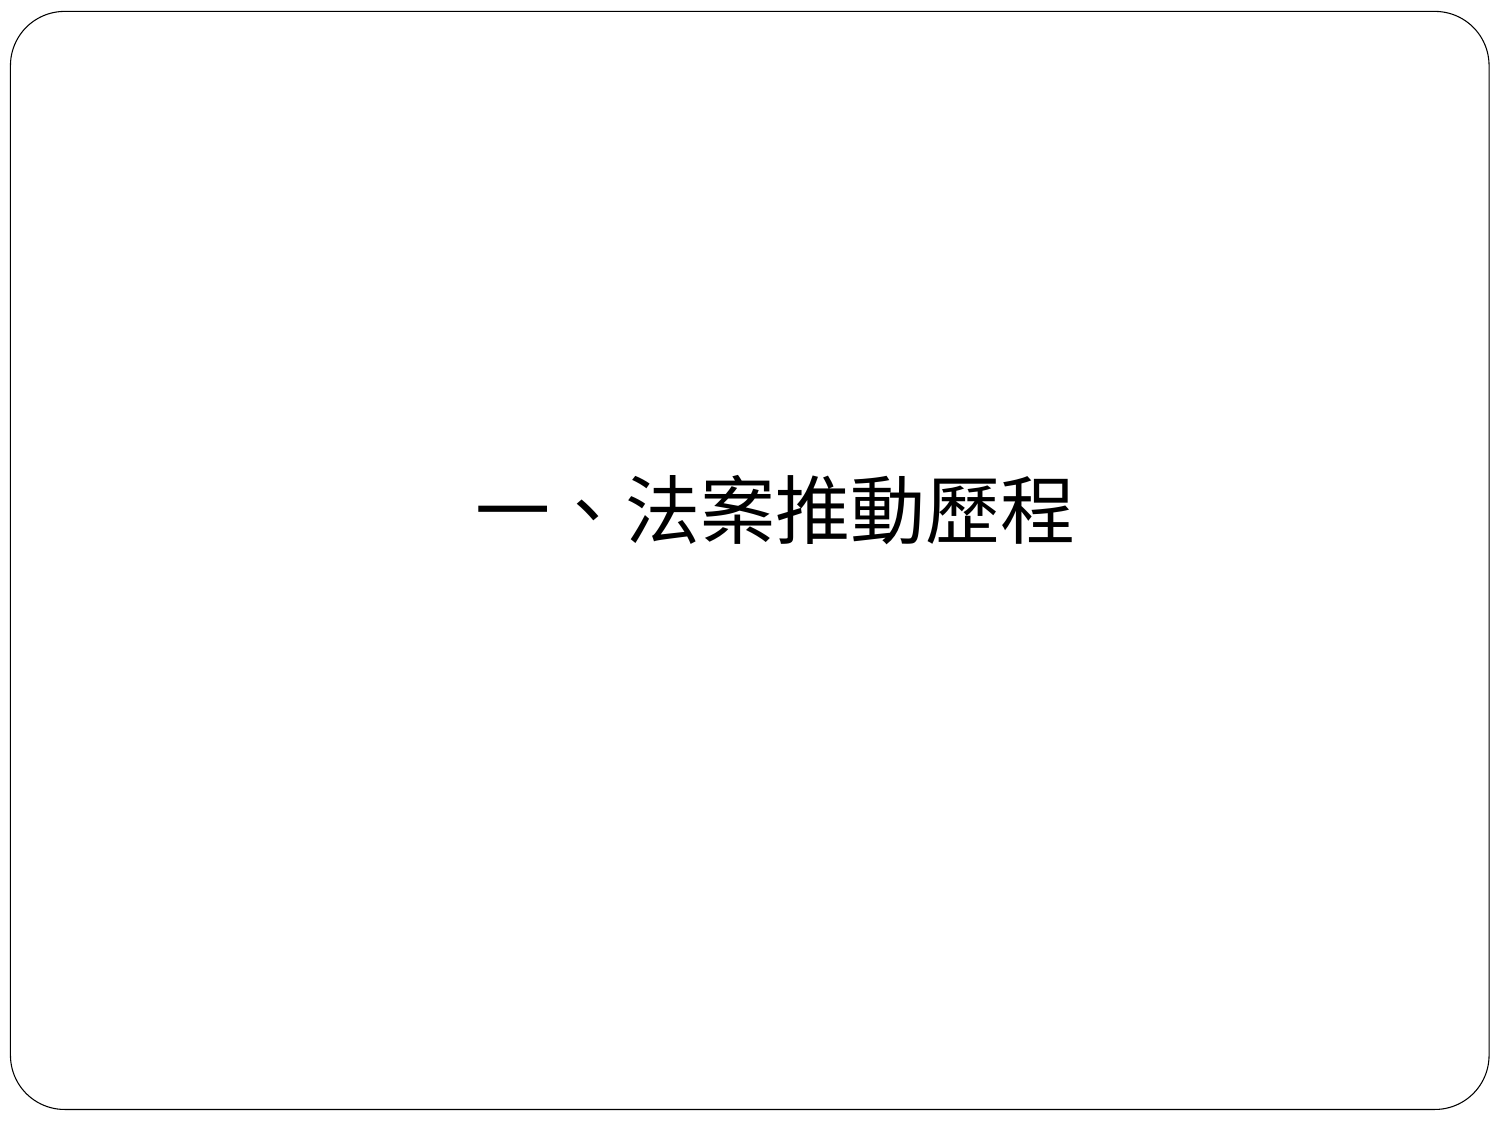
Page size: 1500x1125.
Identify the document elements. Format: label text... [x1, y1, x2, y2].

text_box 一、法案推動歷程 [460, 456, 1097, 563]
